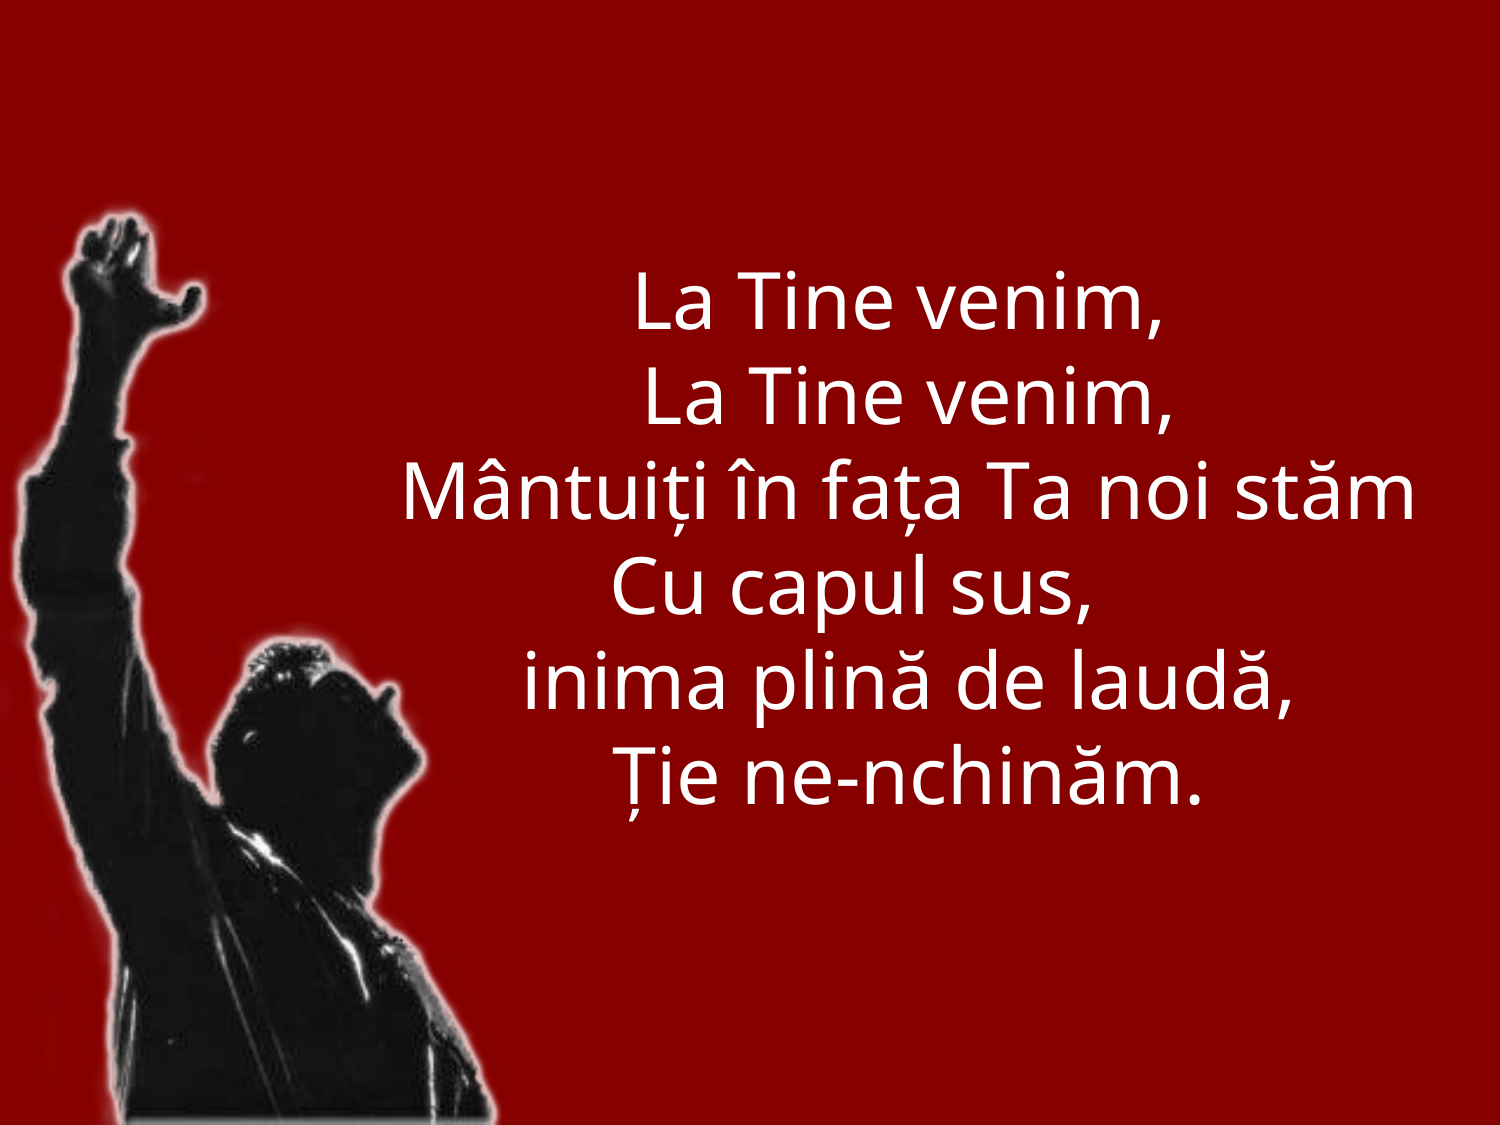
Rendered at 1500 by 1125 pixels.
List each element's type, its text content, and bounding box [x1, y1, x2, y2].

picture [0, 0, 1500, 1125]
text_box La Tine venim, La Tine venim, Mântuiţi în faţa Ta noi stăm Cu capul sus, inima plină de laudă, Ţie ne-nchinăm. [318, 243, 1500, 829]
